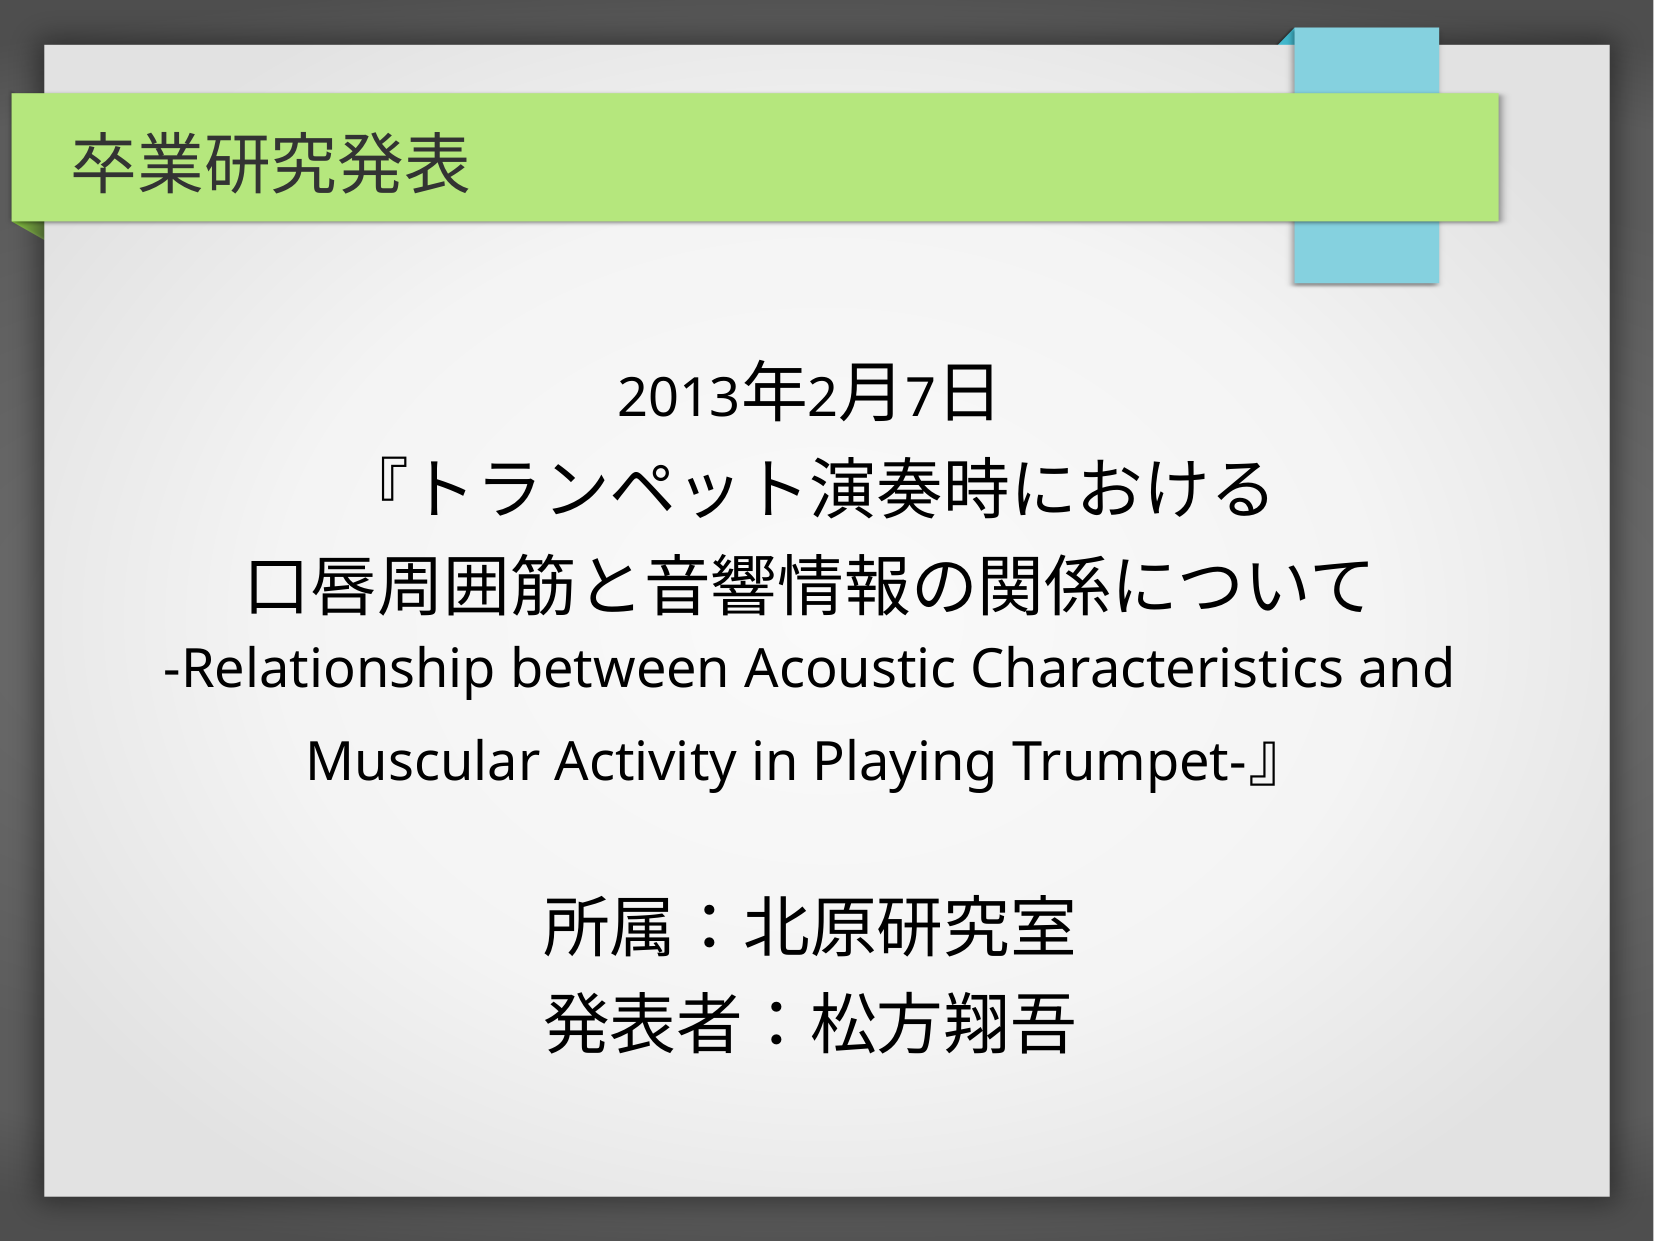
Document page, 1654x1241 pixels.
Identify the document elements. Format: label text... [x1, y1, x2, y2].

title 卒業研究発表 [70, 106, 1229, 213]
picture [0, 0, 1654, 1241]
subtitle 2013年2月7日 『トランペット演奏時における 口唇周囲筋と音響情報の関係について -Relationship between Acoustic Characteristics and Muscular Activity in Playing Trumpet-』 所属：北原研究室 発表者：松方翔吾 [82, 343, 1538, 1063]
